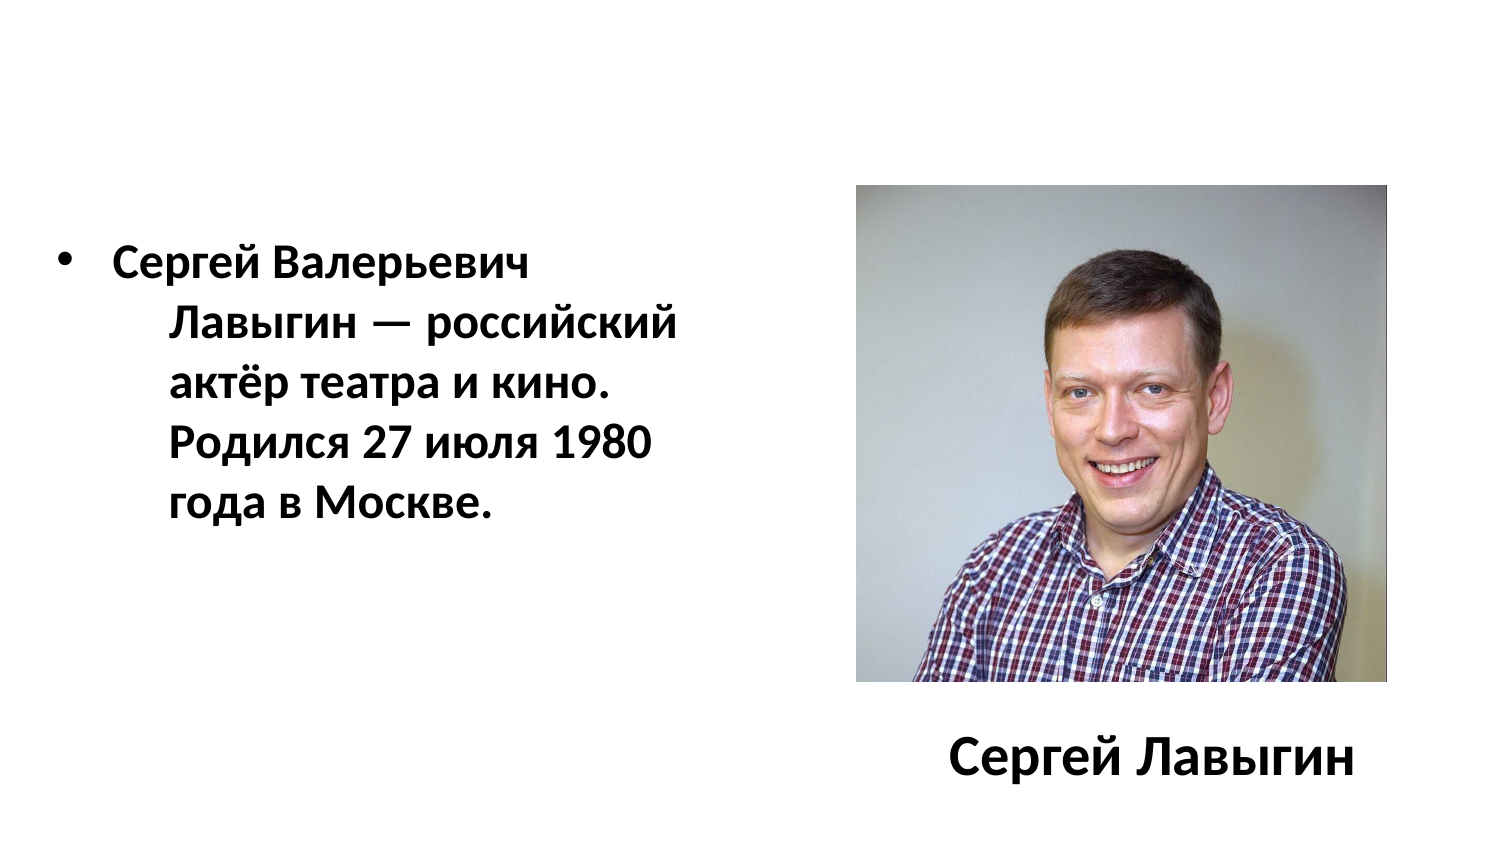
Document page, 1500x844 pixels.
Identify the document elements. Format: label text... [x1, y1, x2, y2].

title Сергей Лавыгин [478, 681, 1500, 823]
picture [856, 185, 1387, 682]
list Сергей Валерьевич Лавыгин — российский актёр театра и кино. Родился 27 июля 1980 года в Москве. [41, 221, 720, 778]
